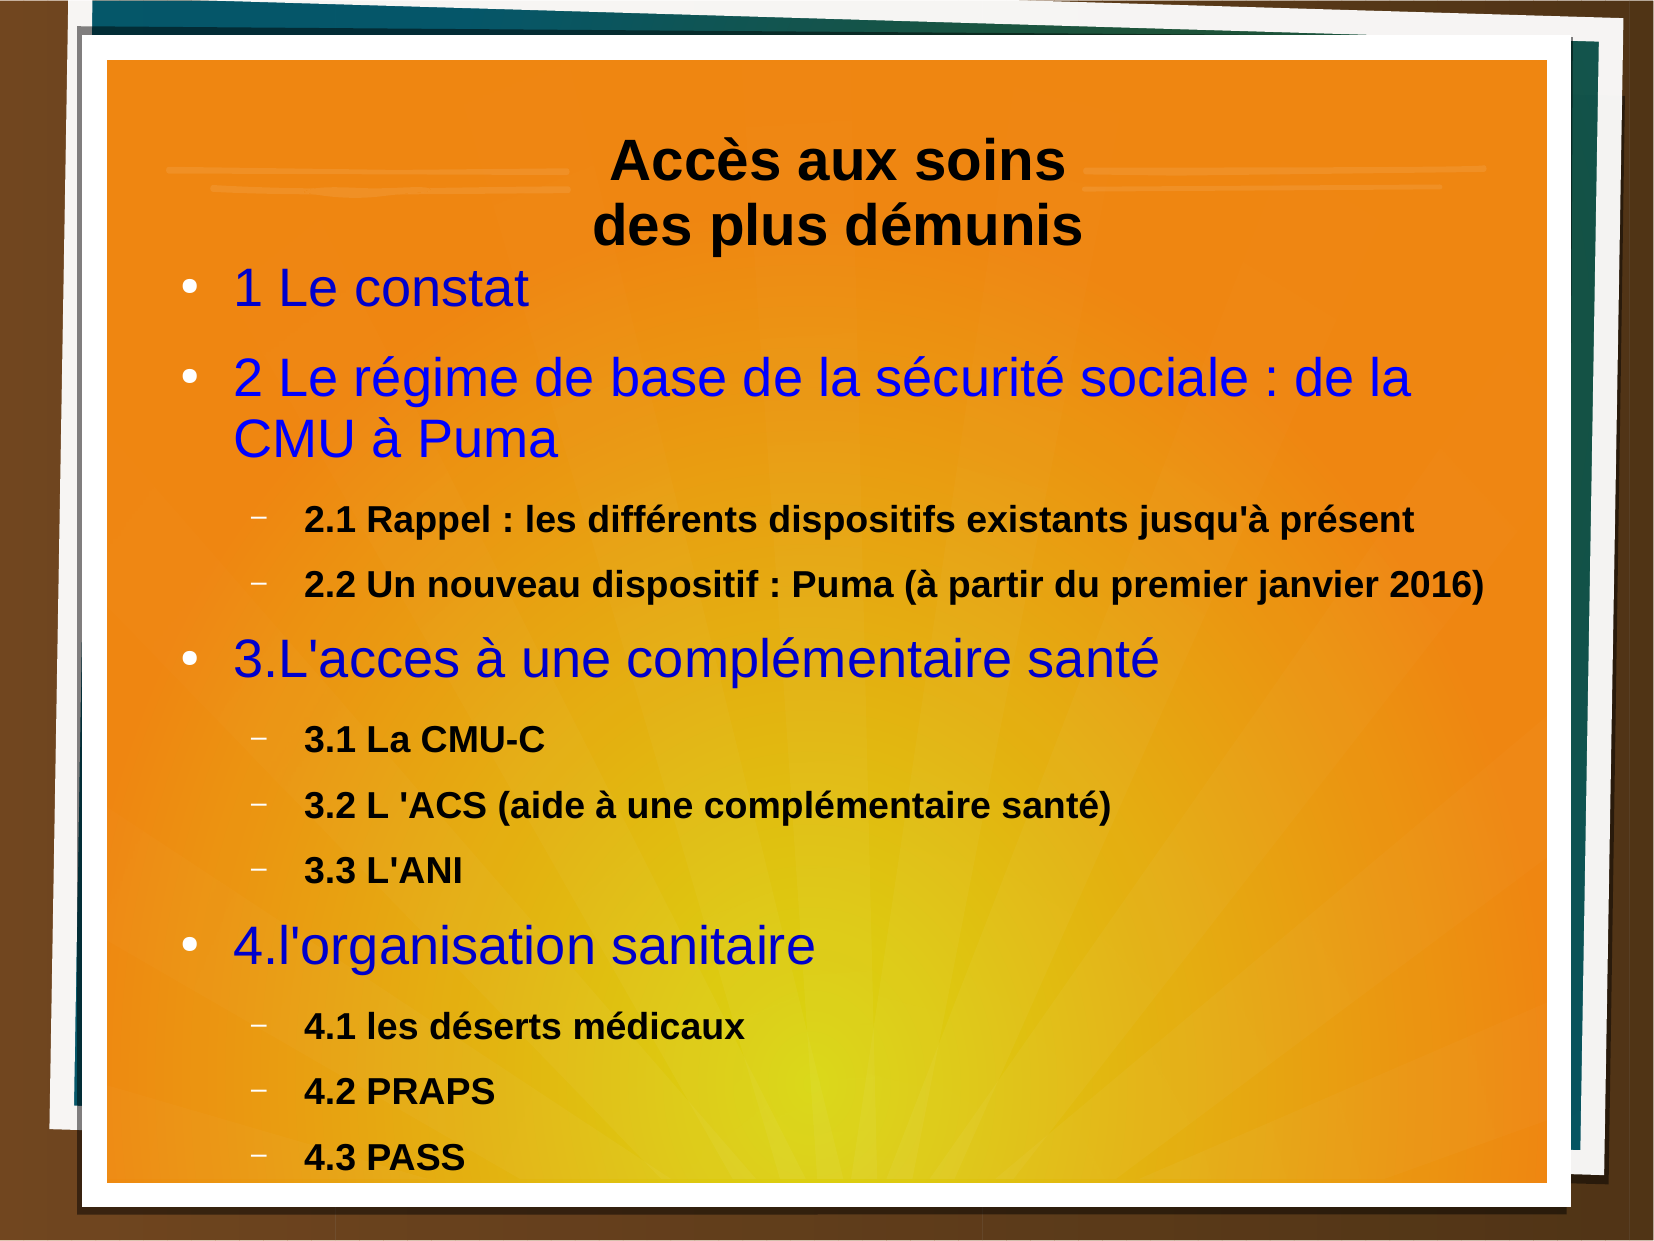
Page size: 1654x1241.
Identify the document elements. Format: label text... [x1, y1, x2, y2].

list 1 Le constat 2 Le régime de base de la sécurité sociale : de la CMU à Puma 2.1 Rappel : les différents dispositifs existants jusqu'à présent 2.2 Un nouveau dispositif : Puma (à partir du premier janvier 2016) 3.L'acces à une complémentaire santé 3.1 La CMU-C 3.2 L 'ACS (aide à une complémentaire santé) 3.3 L'ANI 4.l'organisation sanitaire 4.1 les déserts médicaux 4.2 PRAPS 4.3 PASS [162, 257, 1548, 1217]
title Accès aux soins des plus démunis [578, 94, 1099, 257]
